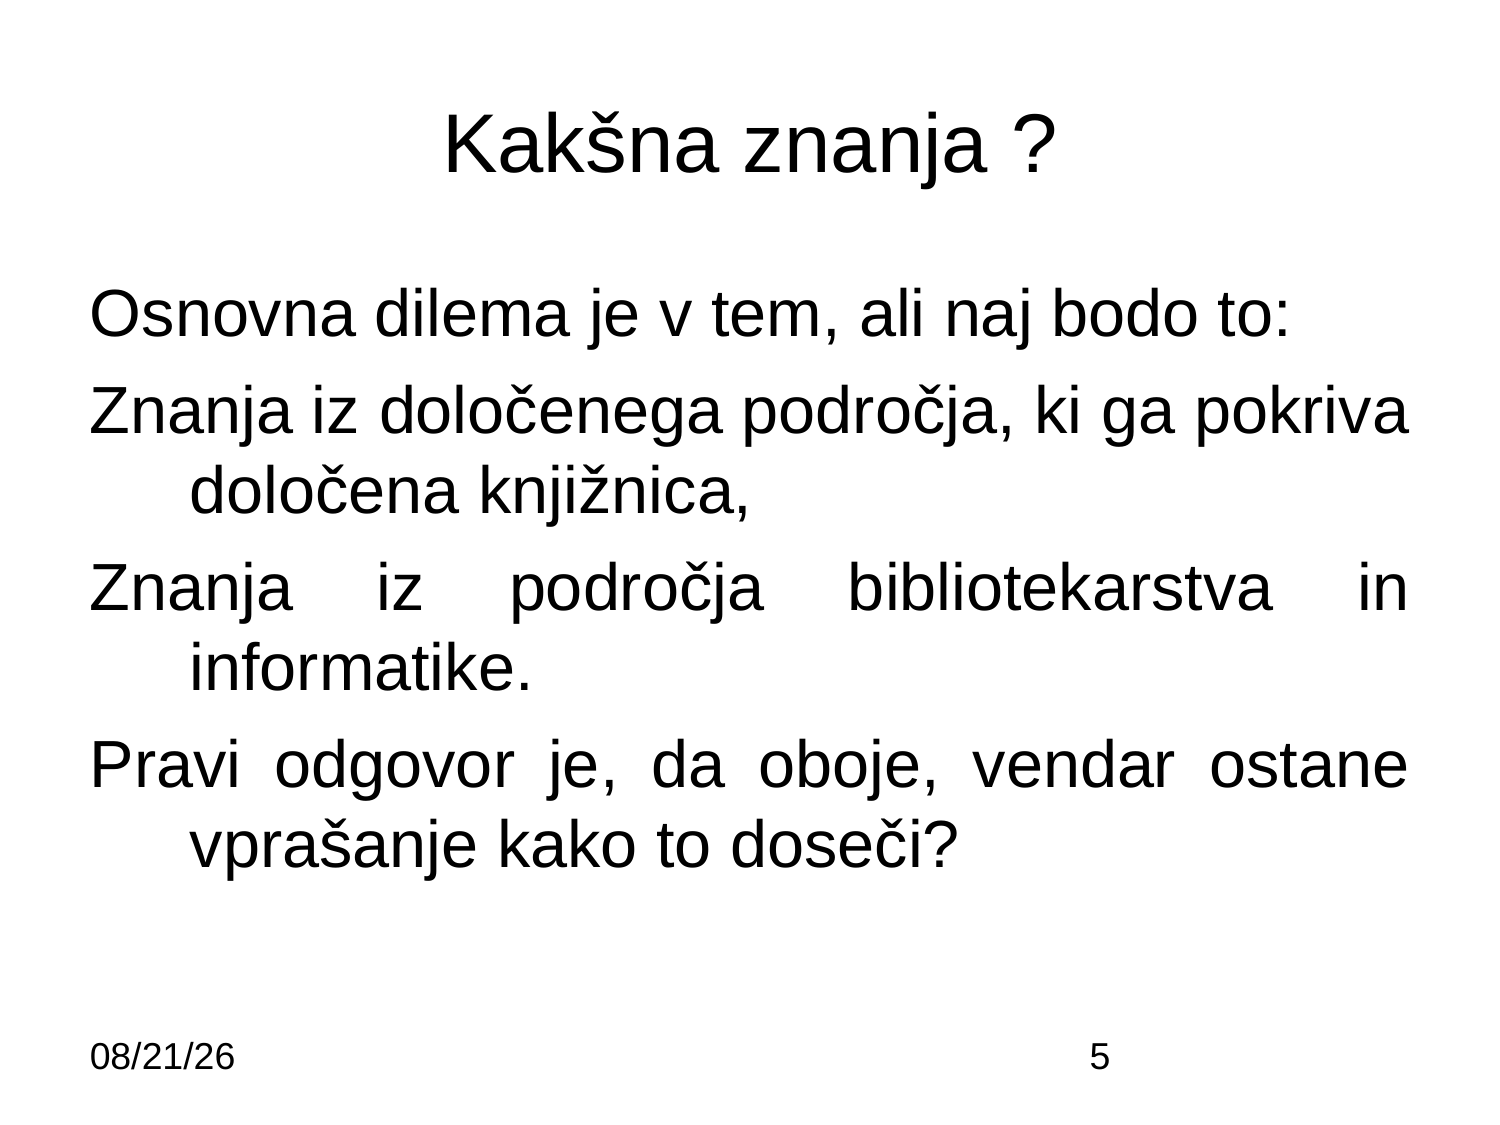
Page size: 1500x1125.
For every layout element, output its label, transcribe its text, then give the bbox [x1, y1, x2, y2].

title Kakšna znanja ? [75, 45, 1426, 233]
list Osnovna dilema je v tem, ali naj bodo to: Znanja iz določenega področja, ki ga pokriva določena knjižnica, Znanja iz področja bibliotekarstva in informatike. Pravi odgovor je, da oboje, vendar ostane vprašanje kako to doseči? [75, 262, 1426, 1006]
